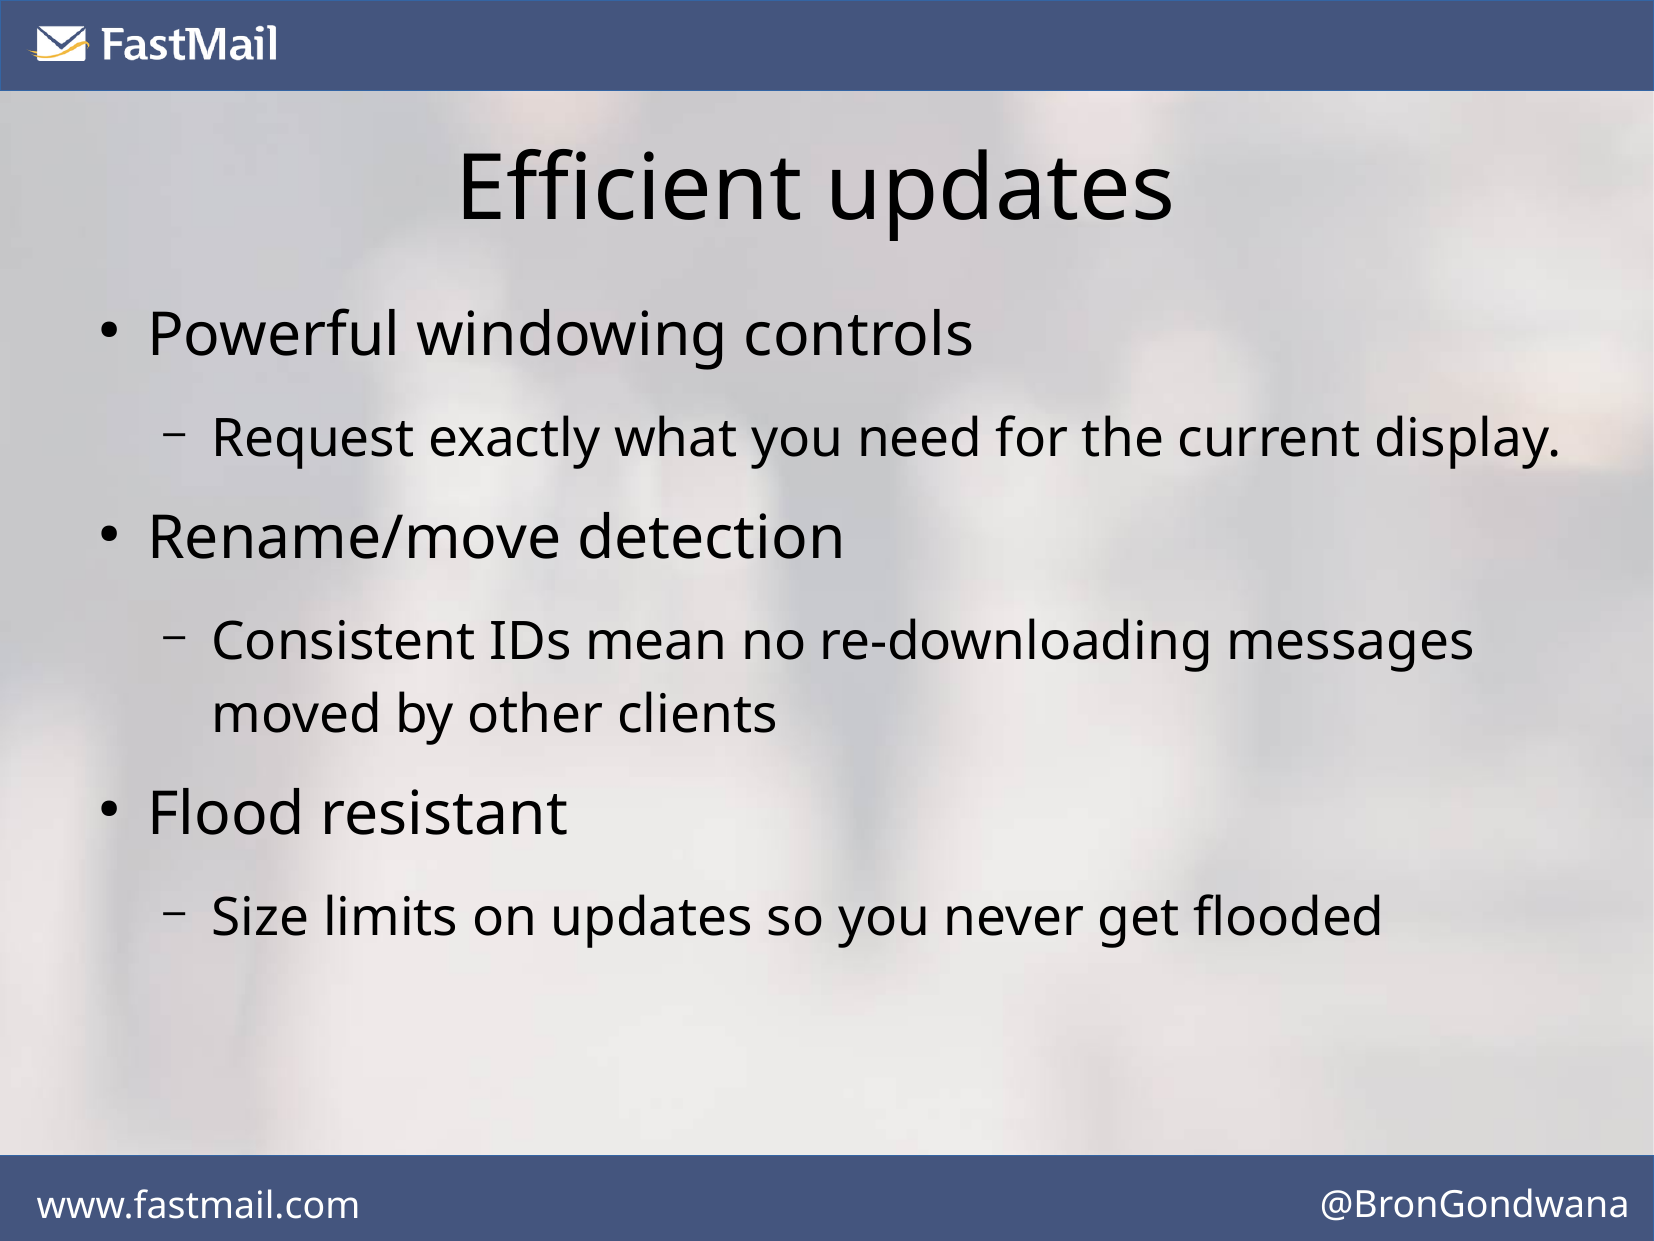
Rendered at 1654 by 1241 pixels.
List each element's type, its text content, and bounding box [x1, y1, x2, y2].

title Efficient updates [71, 101, 1561, 267]
picture [0, 91, 1654, 1155]
list Powerful windowing controls Request exactly what you need for the current display. Rename/move detection Consistent IDs mean no re-downloading messages moved by other clients Flood resistant Size limits on updates so you never get flooded [82, 290, 1571, 1010]
picture [26, 8, 302, 78]
